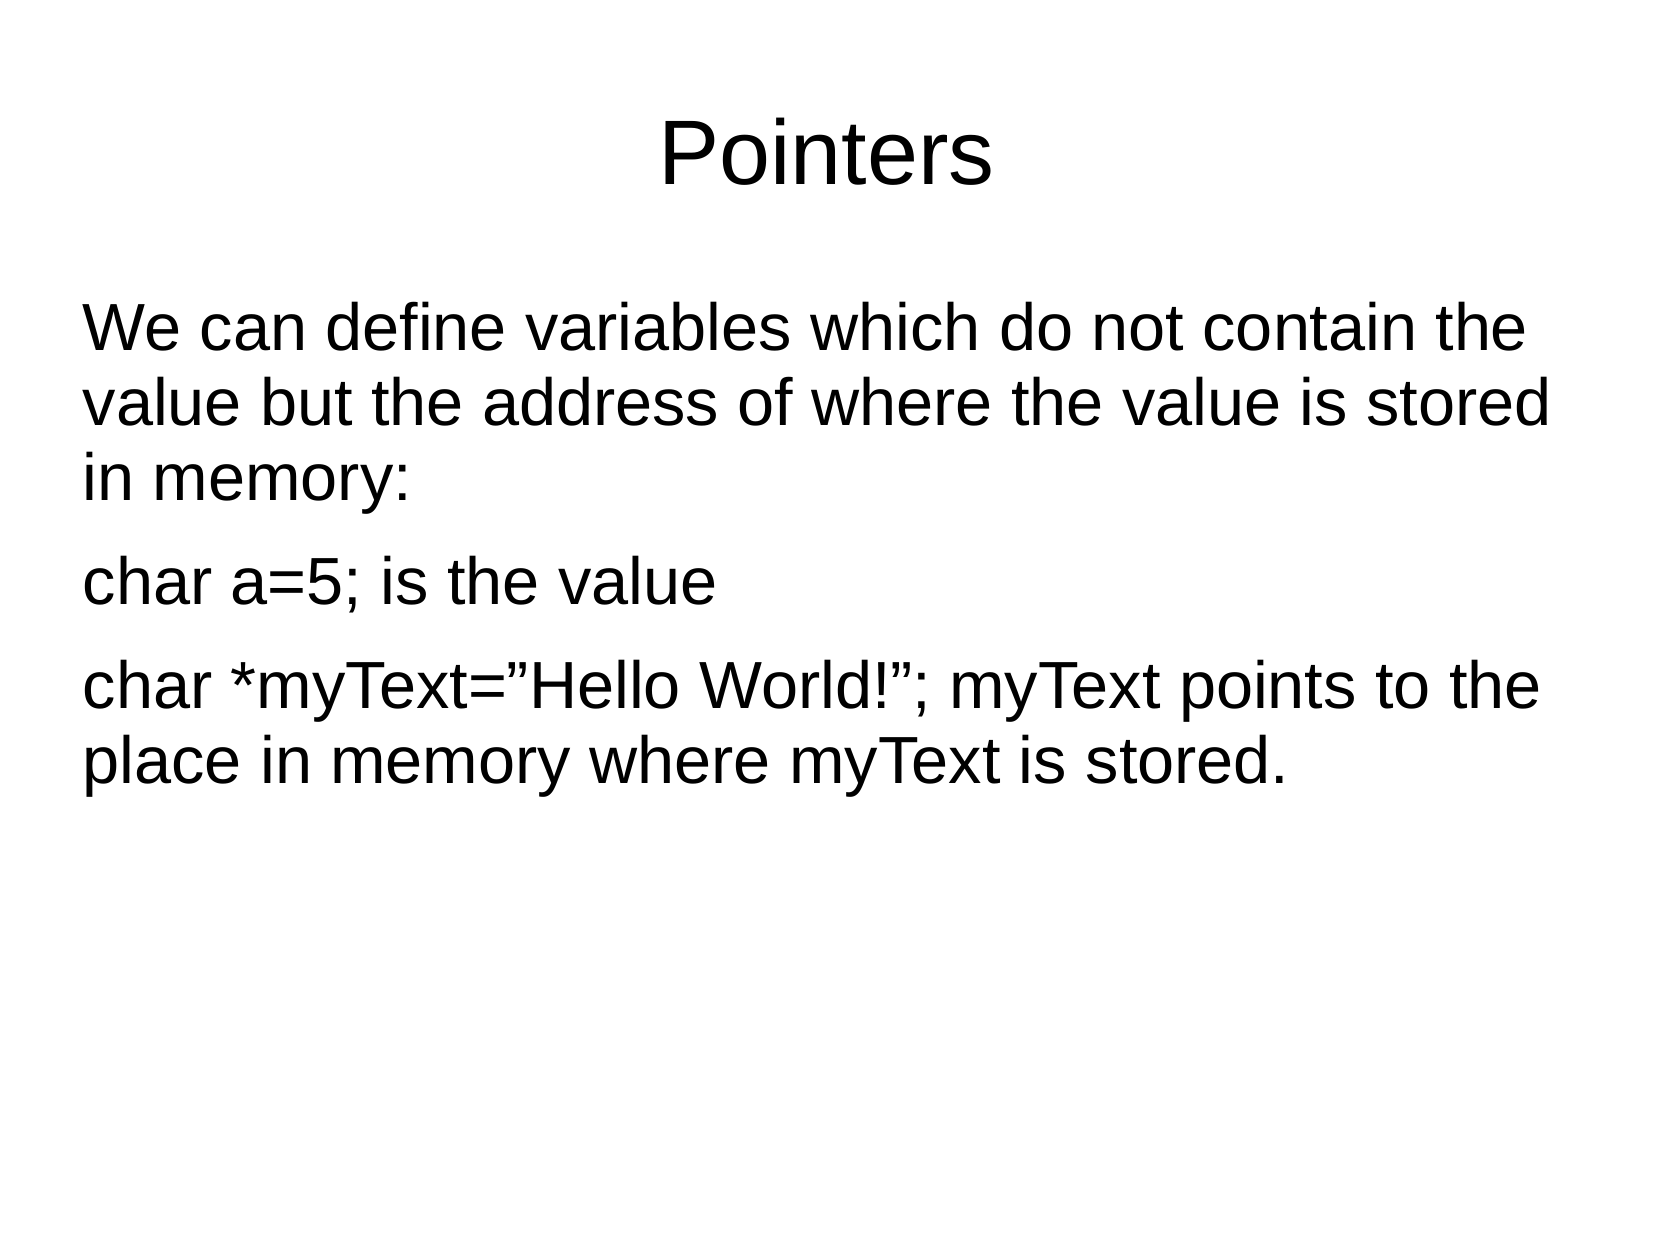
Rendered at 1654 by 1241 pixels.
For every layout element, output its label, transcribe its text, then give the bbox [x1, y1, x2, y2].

list We can define variables which do not contain the value but the address of where the value is stored in memory: char a=5; is the value char *myText=”Hello World!”; myText points to the place in memory where myText is stored. [82, 290, 1571, 1010]
title Pointers [82, 49, 1571, 257]
